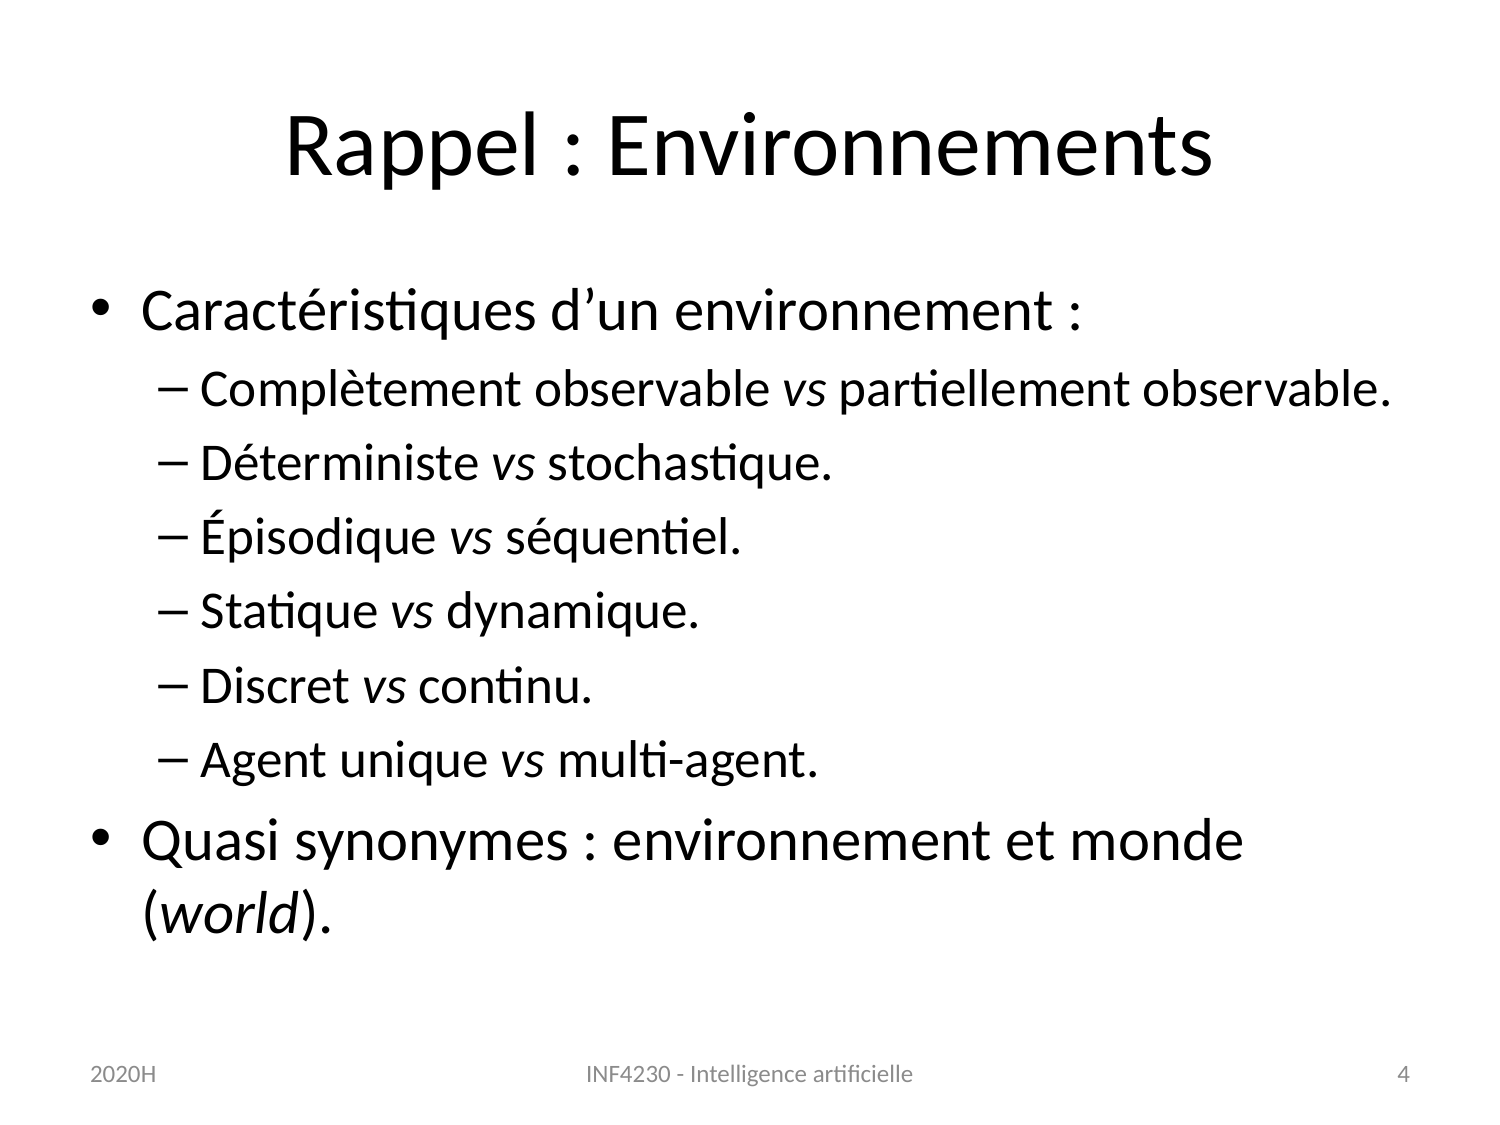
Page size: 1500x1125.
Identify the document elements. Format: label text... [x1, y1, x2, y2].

slide_number <numéro> [1074, 1042, 1425, 1103]
slide_number 2020H [75, 1042, 425, 1103]
list Caractéristiques d’un environnement : Complètement observable vs partiellement observable. Déterministe vs stochastique. Épisodique vs séquentiel. Statique vs dynamique. Discret vs continu. Agent unique vs multi-agent. Quasi synonymes : environnement et monde (world). [75, 262, 1425, 1005]
title Rappel : Environnements [75, 45, 1425, 233]
footer INF4230 - Intelligence artificielle [512, 1042, 988, 1103]
